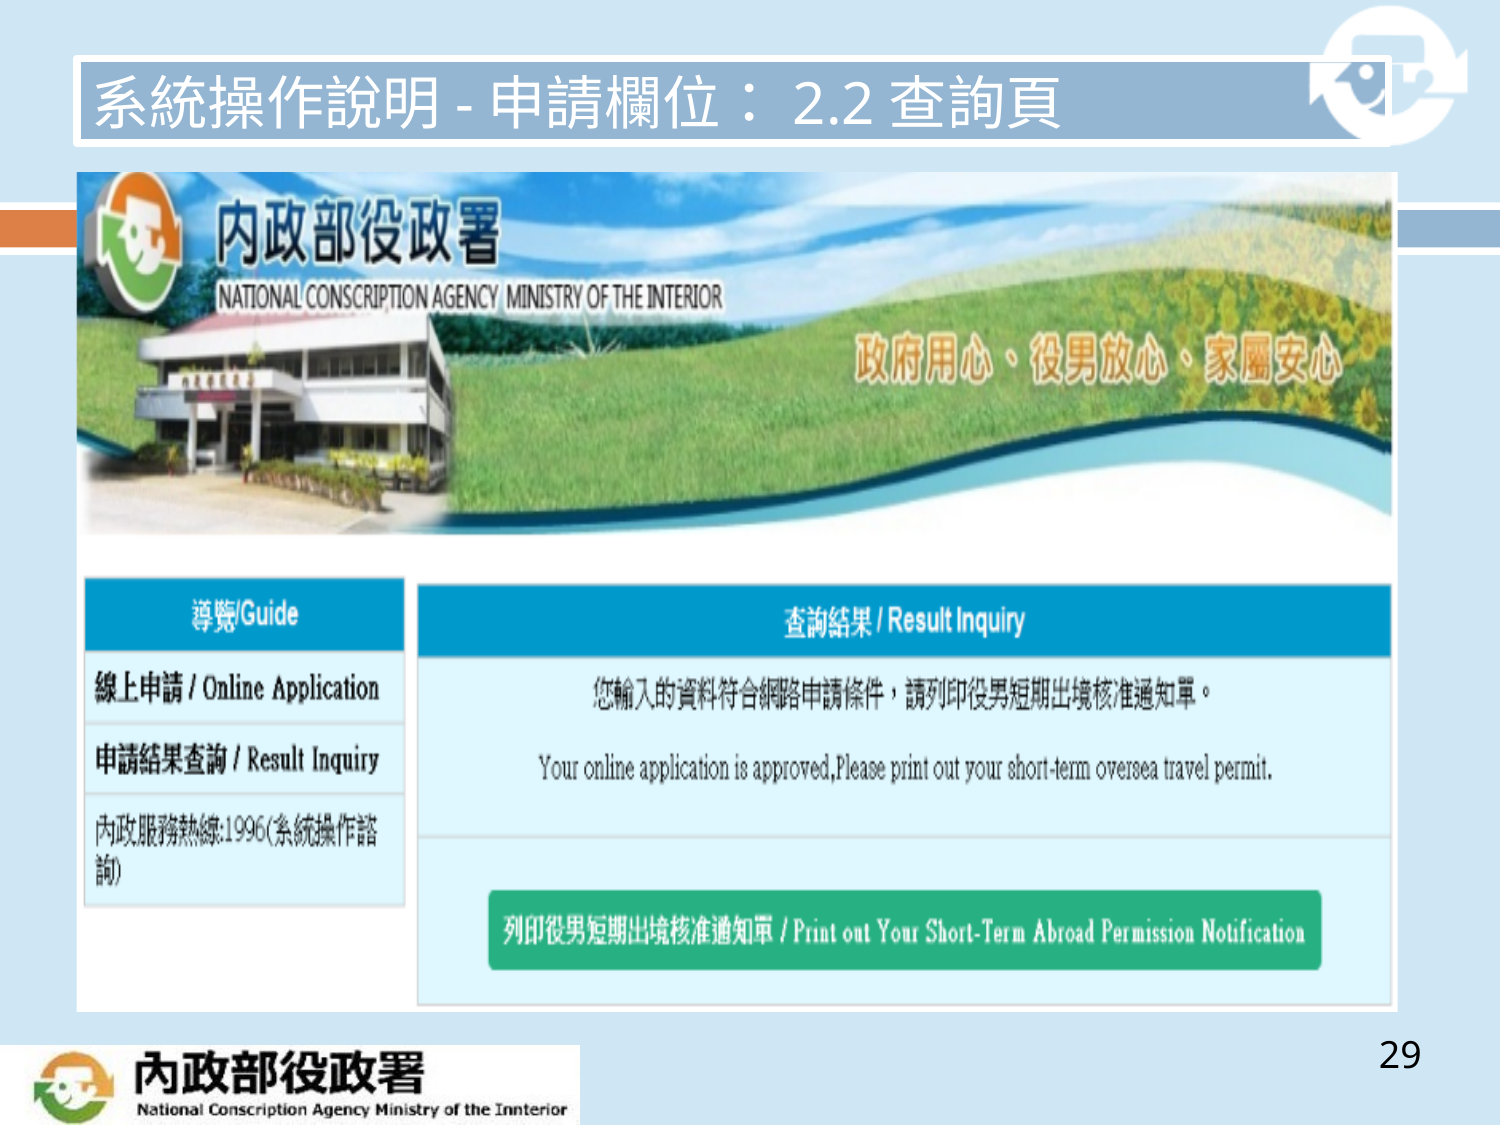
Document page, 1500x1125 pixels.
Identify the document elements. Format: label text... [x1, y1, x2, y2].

picture [76, 172, 1398, 1012]
slide_number <編號> [1364, 1023, 1452, 1086]
picture [0, 1045, 580, 1125]
text_box 系統操作說明-申請欄位：2.2查詢頁 [76, 58, 1305, 144]
picture [1305, 0, 1473, 153]
